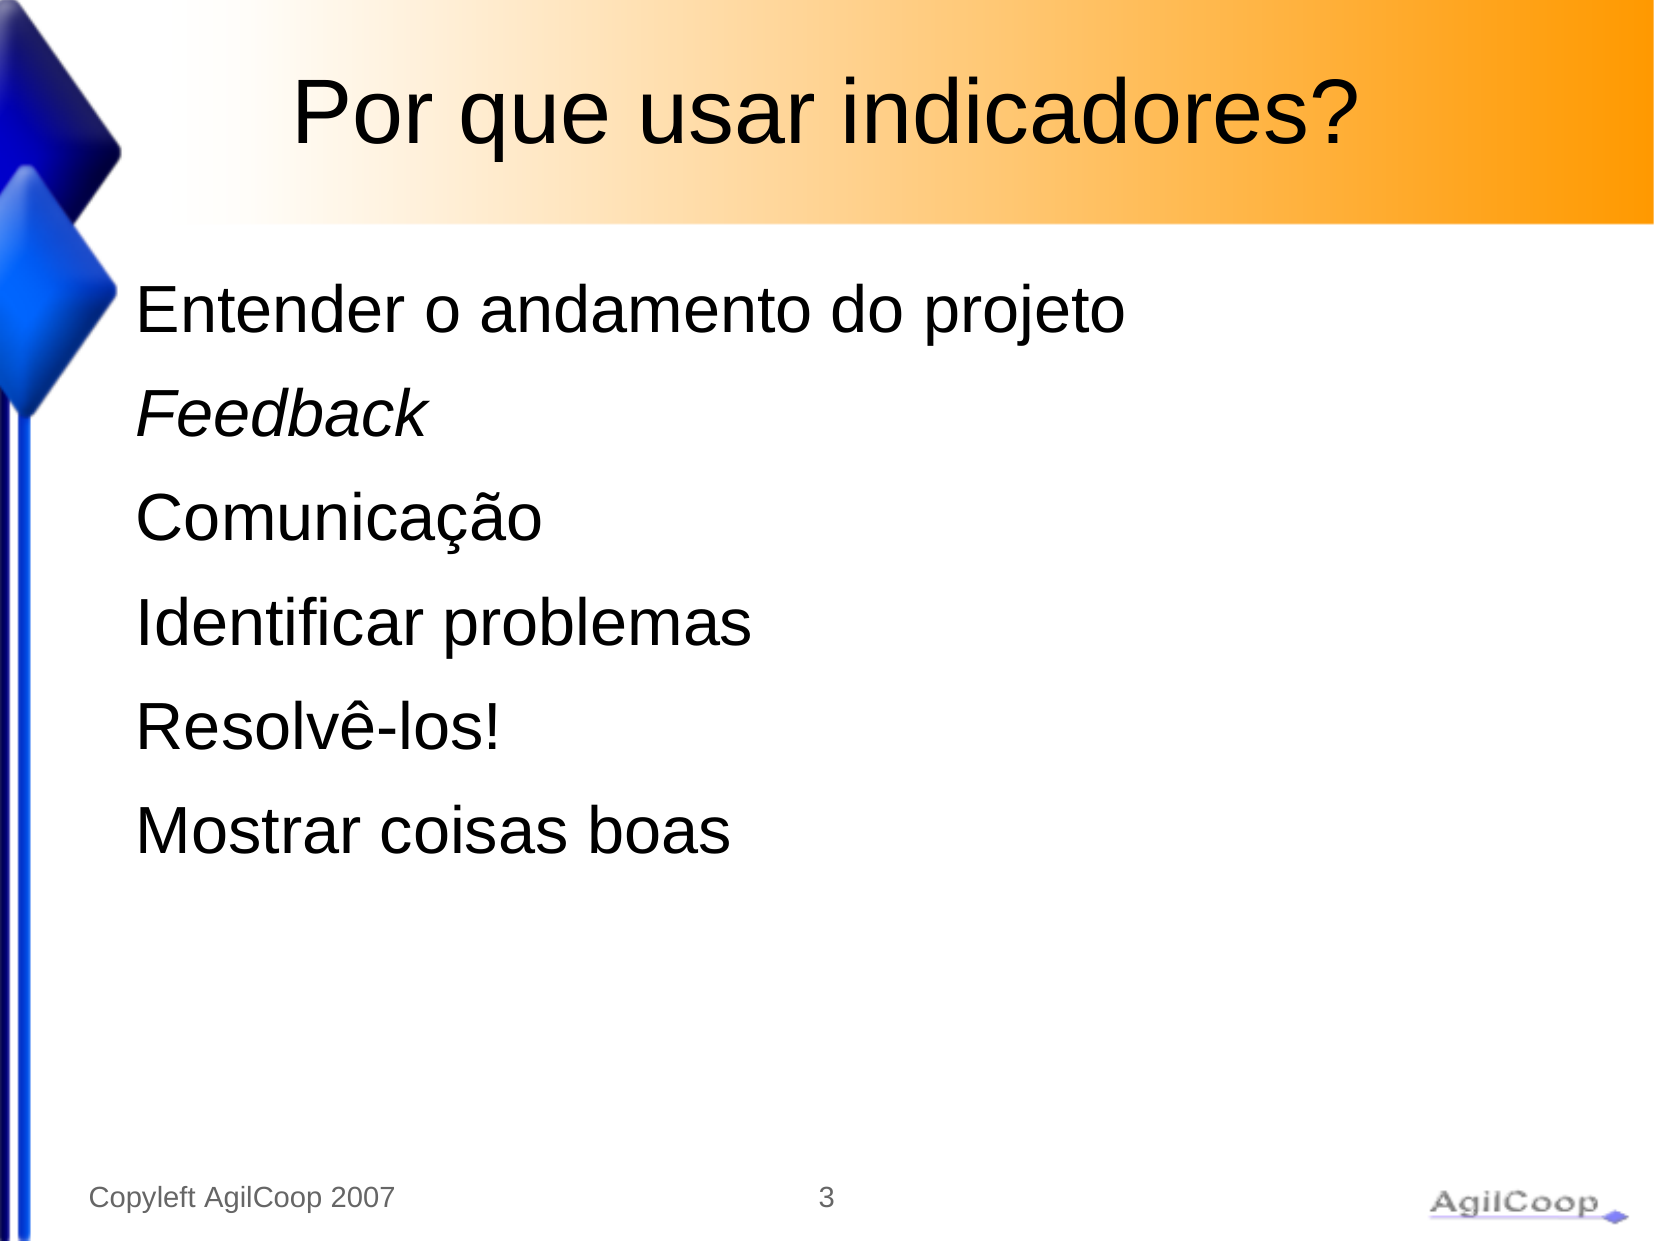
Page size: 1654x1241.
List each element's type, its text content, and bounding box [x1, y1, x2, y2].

title Por que usar indicadores? [82, 8, 1571, 216]
picture [0, 0, 1654, 1241]
list Entender o andamento do projeto Feedback Comunicação Identificar problemas Resolvê-los! Mostrar coisas boas [118, 271, 1607, 1123]
